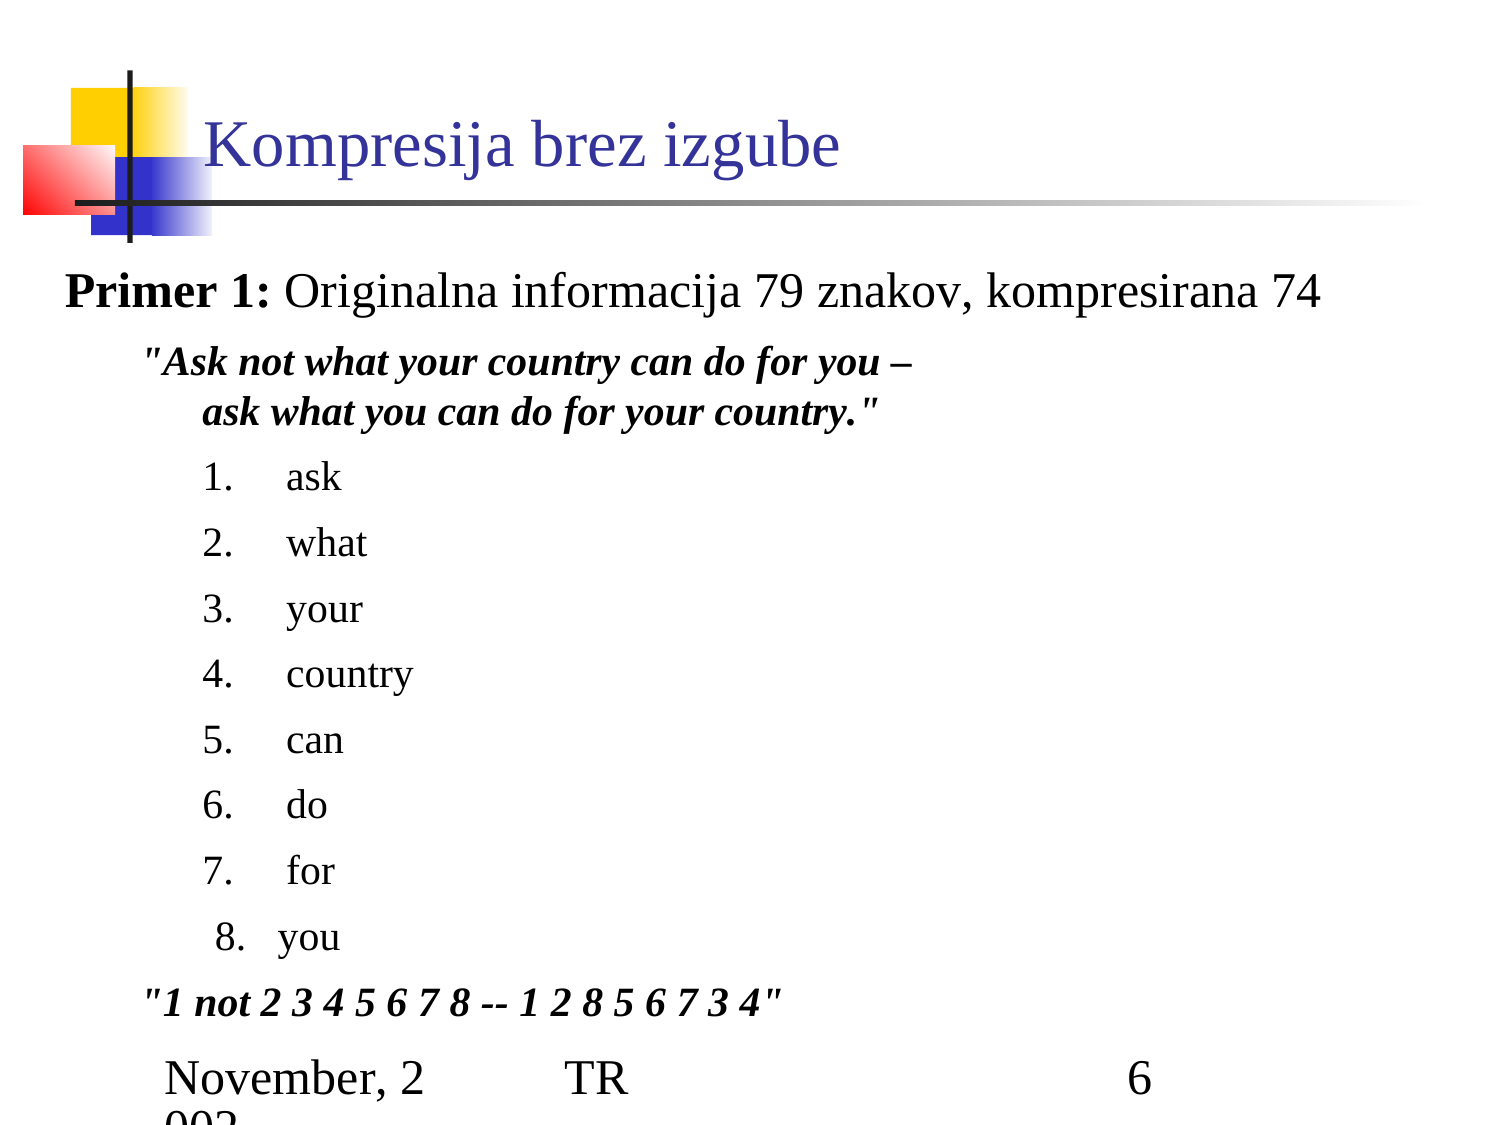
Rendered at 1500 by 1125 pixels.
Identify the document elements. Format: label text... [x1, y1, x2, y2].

list Primer 1: Originalna informacija 79 znakov, kompresirana 74 "Ask not what your country can do for you – ask what you can do for your country." 1. ask 2. what 3. your 4. country 5. can 6. do 7. for 8. you "1 not 2 3 4 5 6 7 8 -- 1 2 8 5 6 7 3 4" [50, 249, 1469, 1051]
title Kompresija brez izgube [188, 92, 1468, 188]
